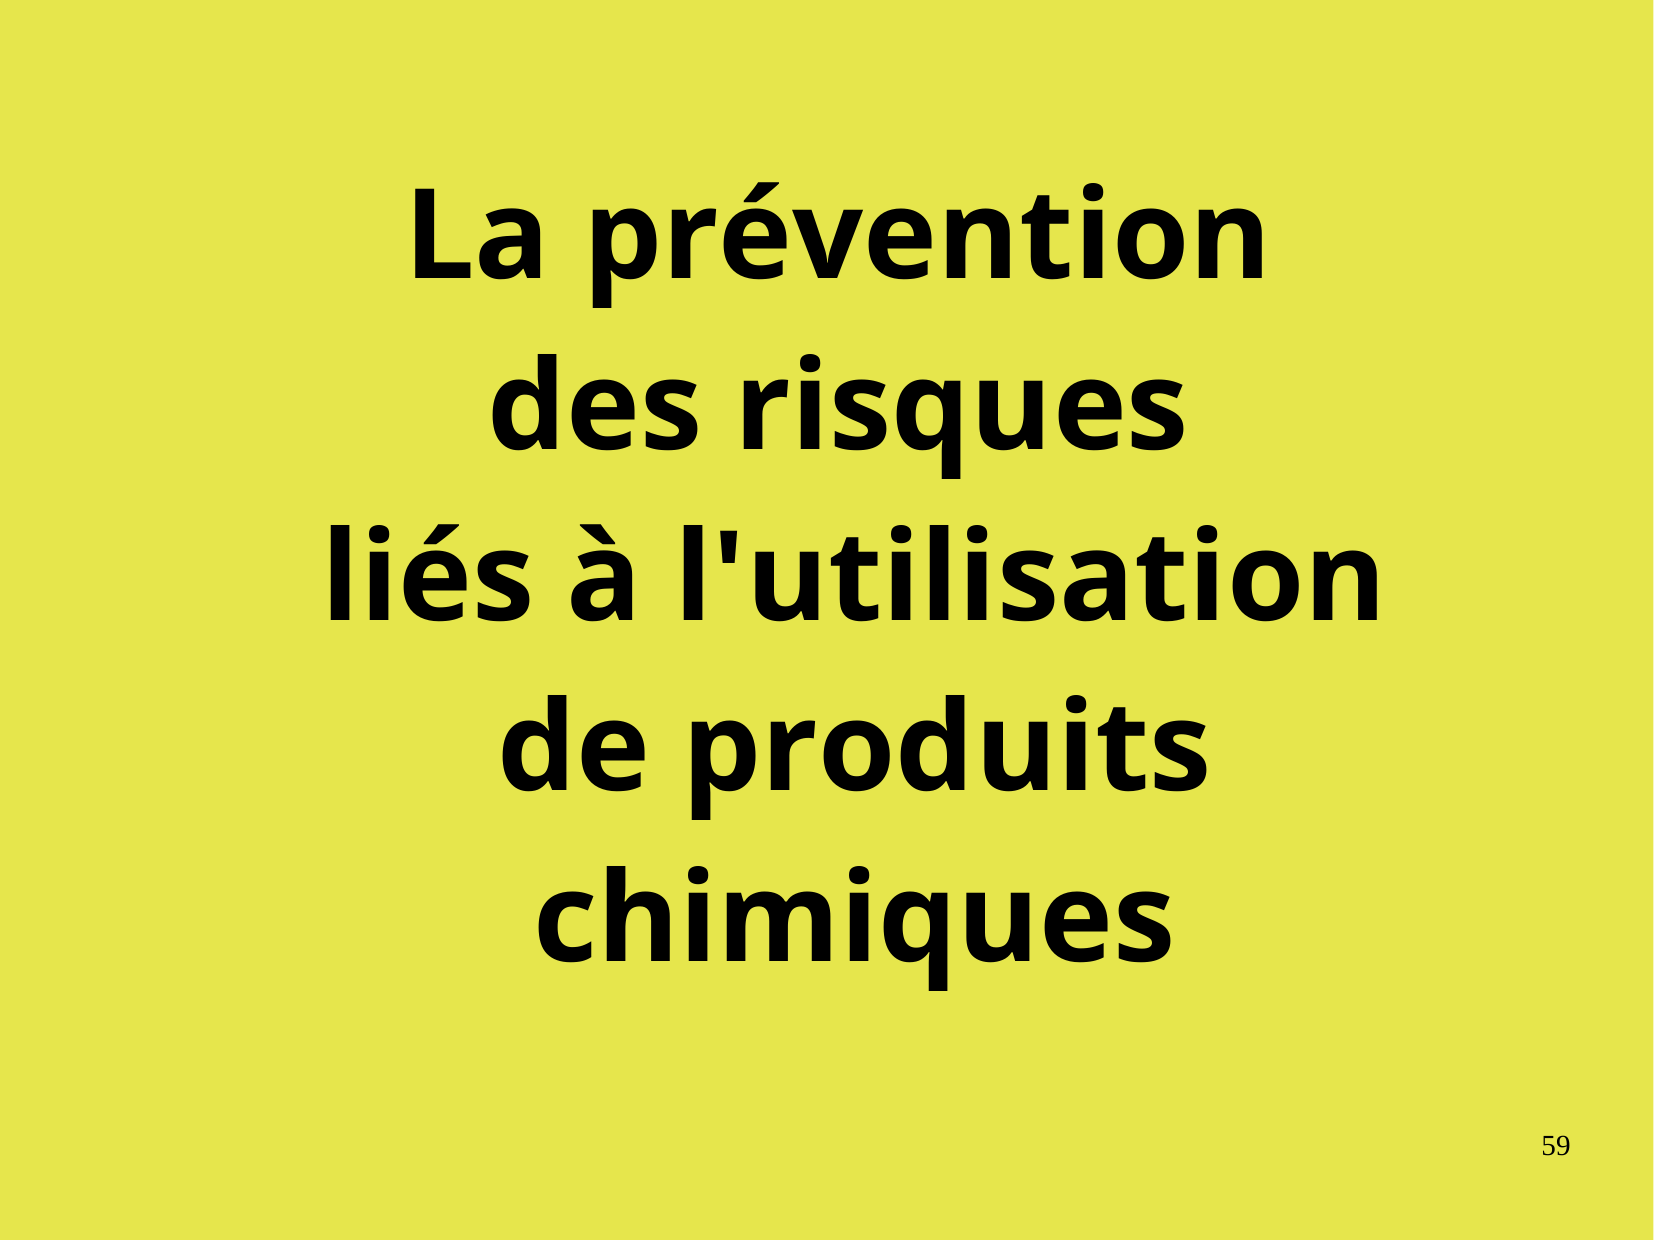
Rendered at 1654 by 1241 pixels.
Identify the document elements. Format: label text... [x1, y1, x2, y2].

text_box La prévention des risques liés à l'utilisation de produits chimiques [252, 137, 1457, 1025]
